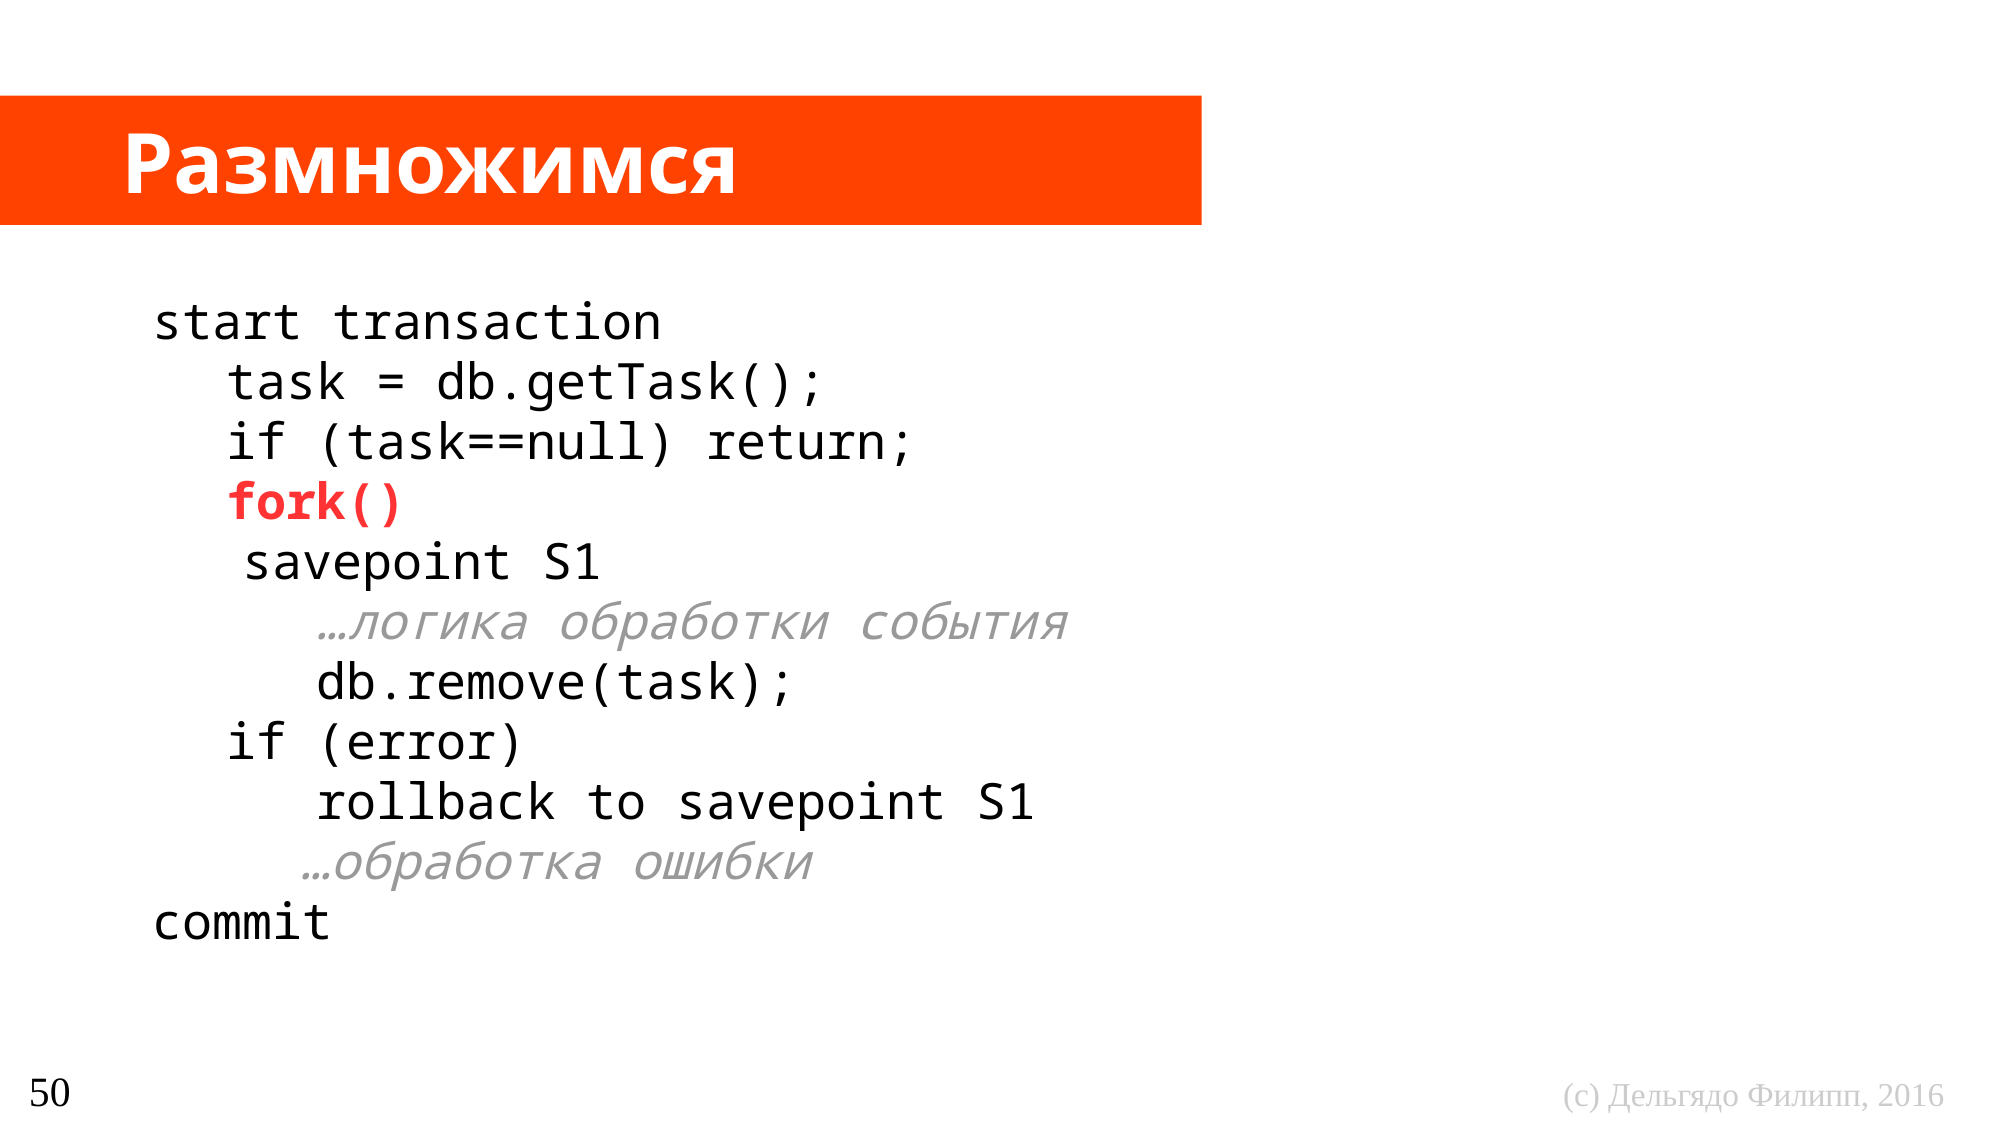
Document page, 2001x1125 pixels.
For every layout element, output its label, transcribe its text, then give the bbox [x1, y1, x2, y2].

list start transaction task = db.getTask(); if (task==null) return; fork() savepoint S1 …логика обработки события db.remove(task); if (error) rollback to savepoint S1 …обработка ошибки commit [137, 282, 1863, 1063]
title Размножимся [0, 95, 1202, 225]
